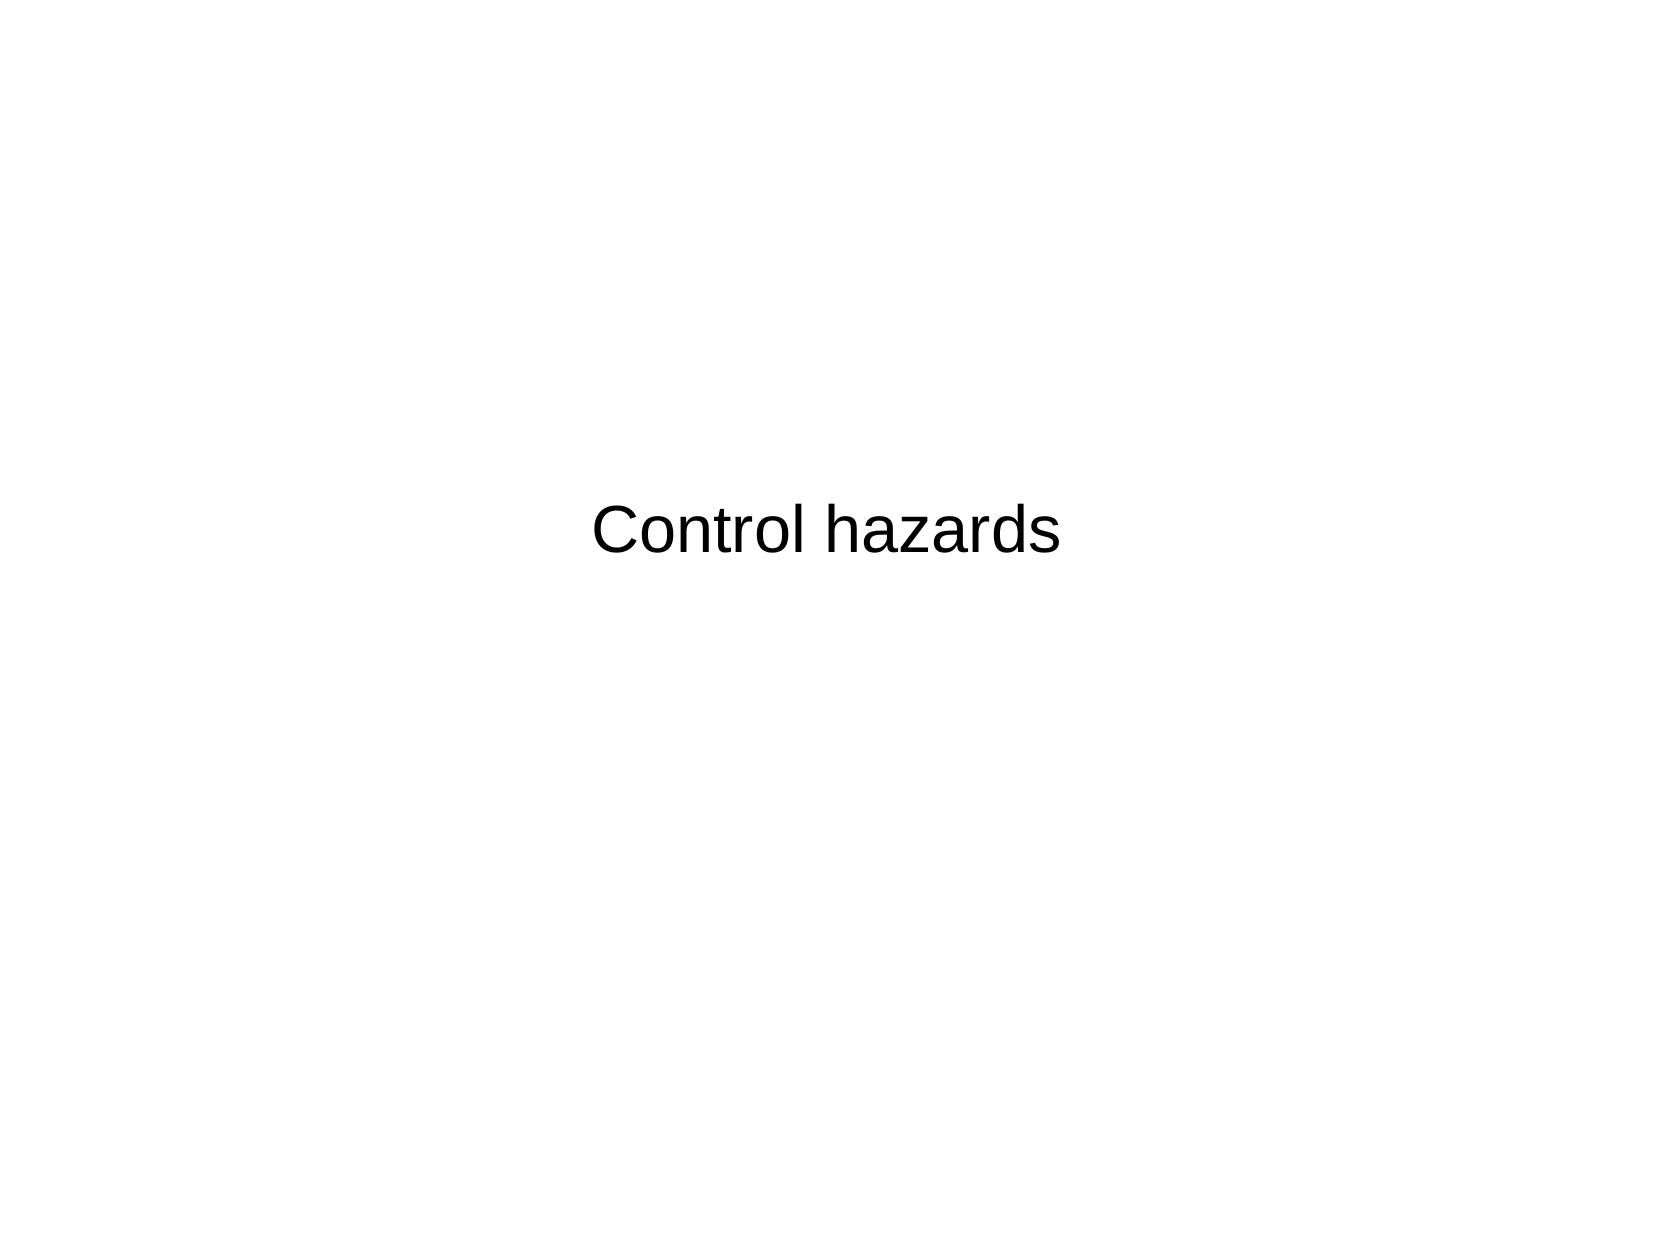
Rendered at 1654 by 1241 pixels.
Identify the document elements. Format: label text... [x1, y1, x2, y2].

subtitle Control hazards [82, 49, 1571, 1010]
